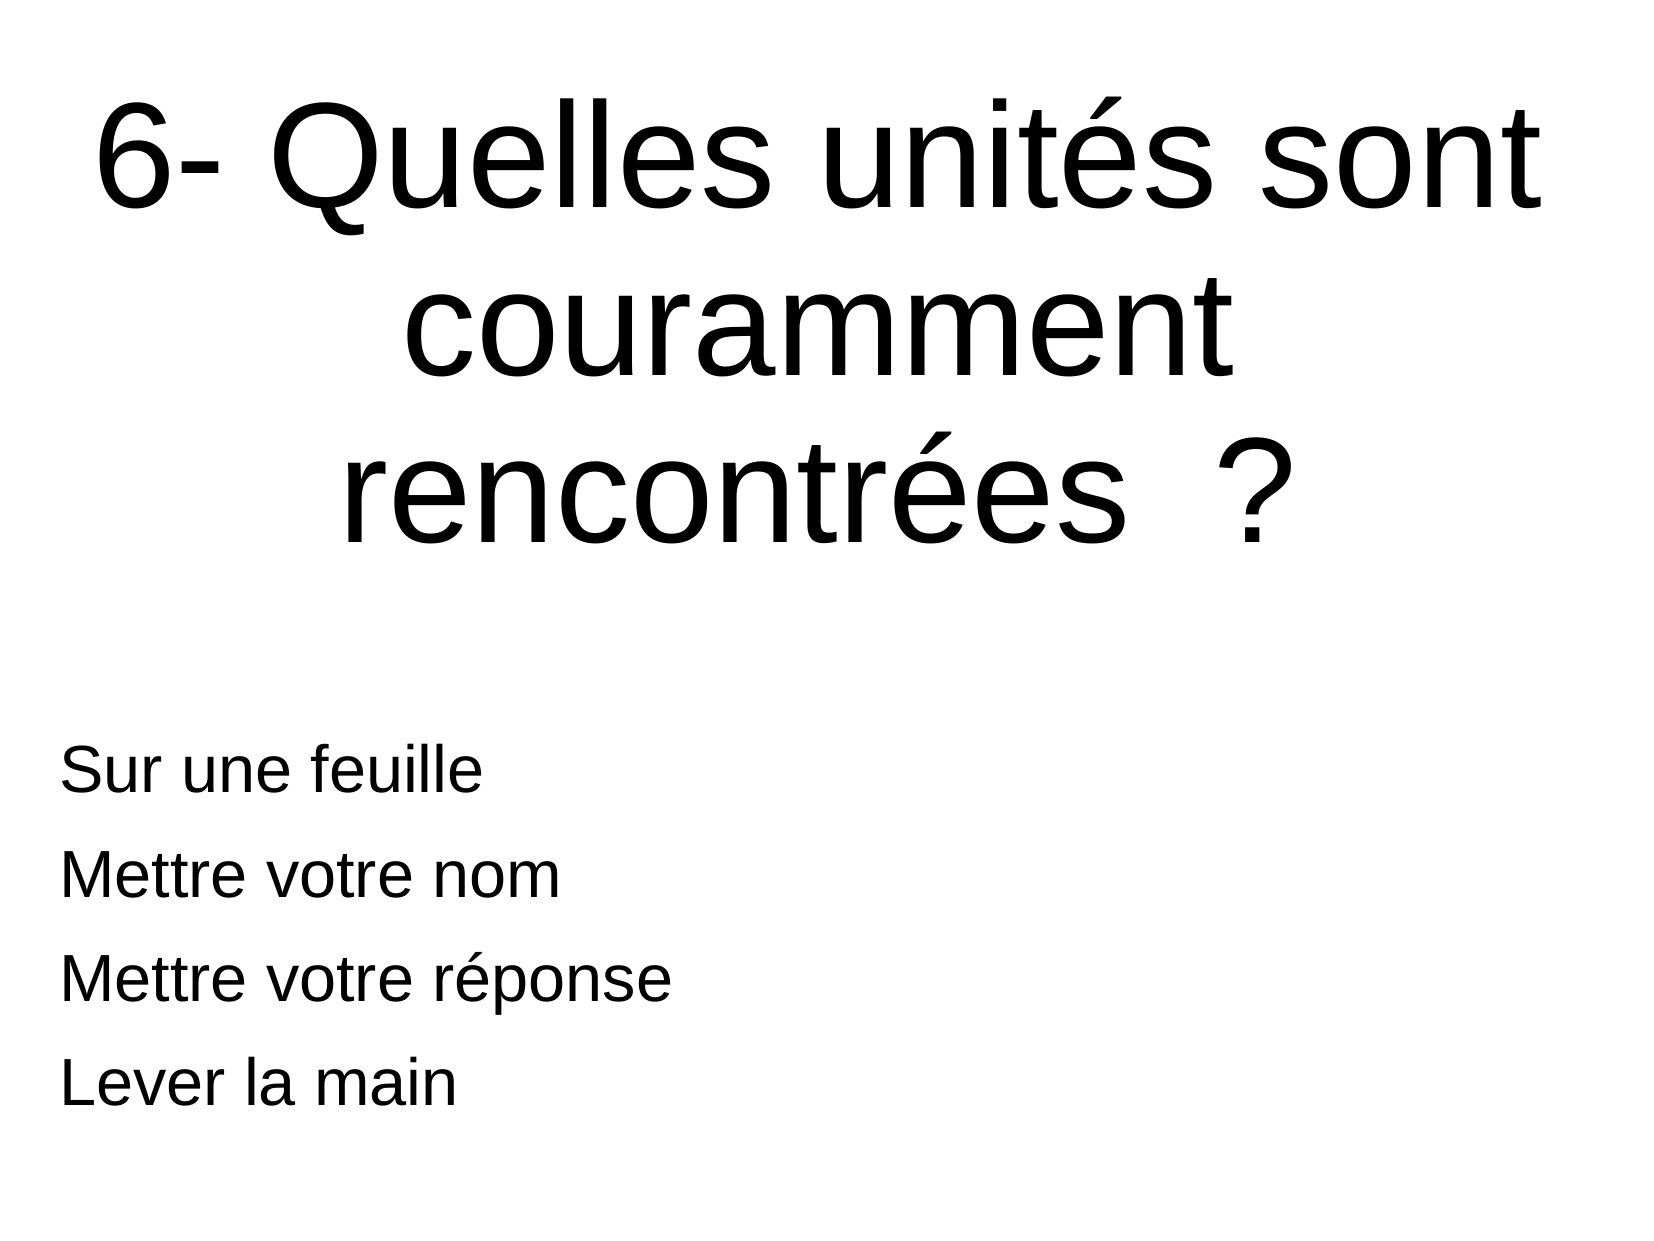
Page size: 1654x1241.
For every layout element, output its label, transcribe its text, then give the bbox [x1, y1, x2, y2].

list Sur une feuille Mettre votre nom Mettre votre réponse Lever la main [59, 732, 1548, 1227]
title 6- Quelles unités sont couramment rencontrées ? [74, 71, 1563, 575]
